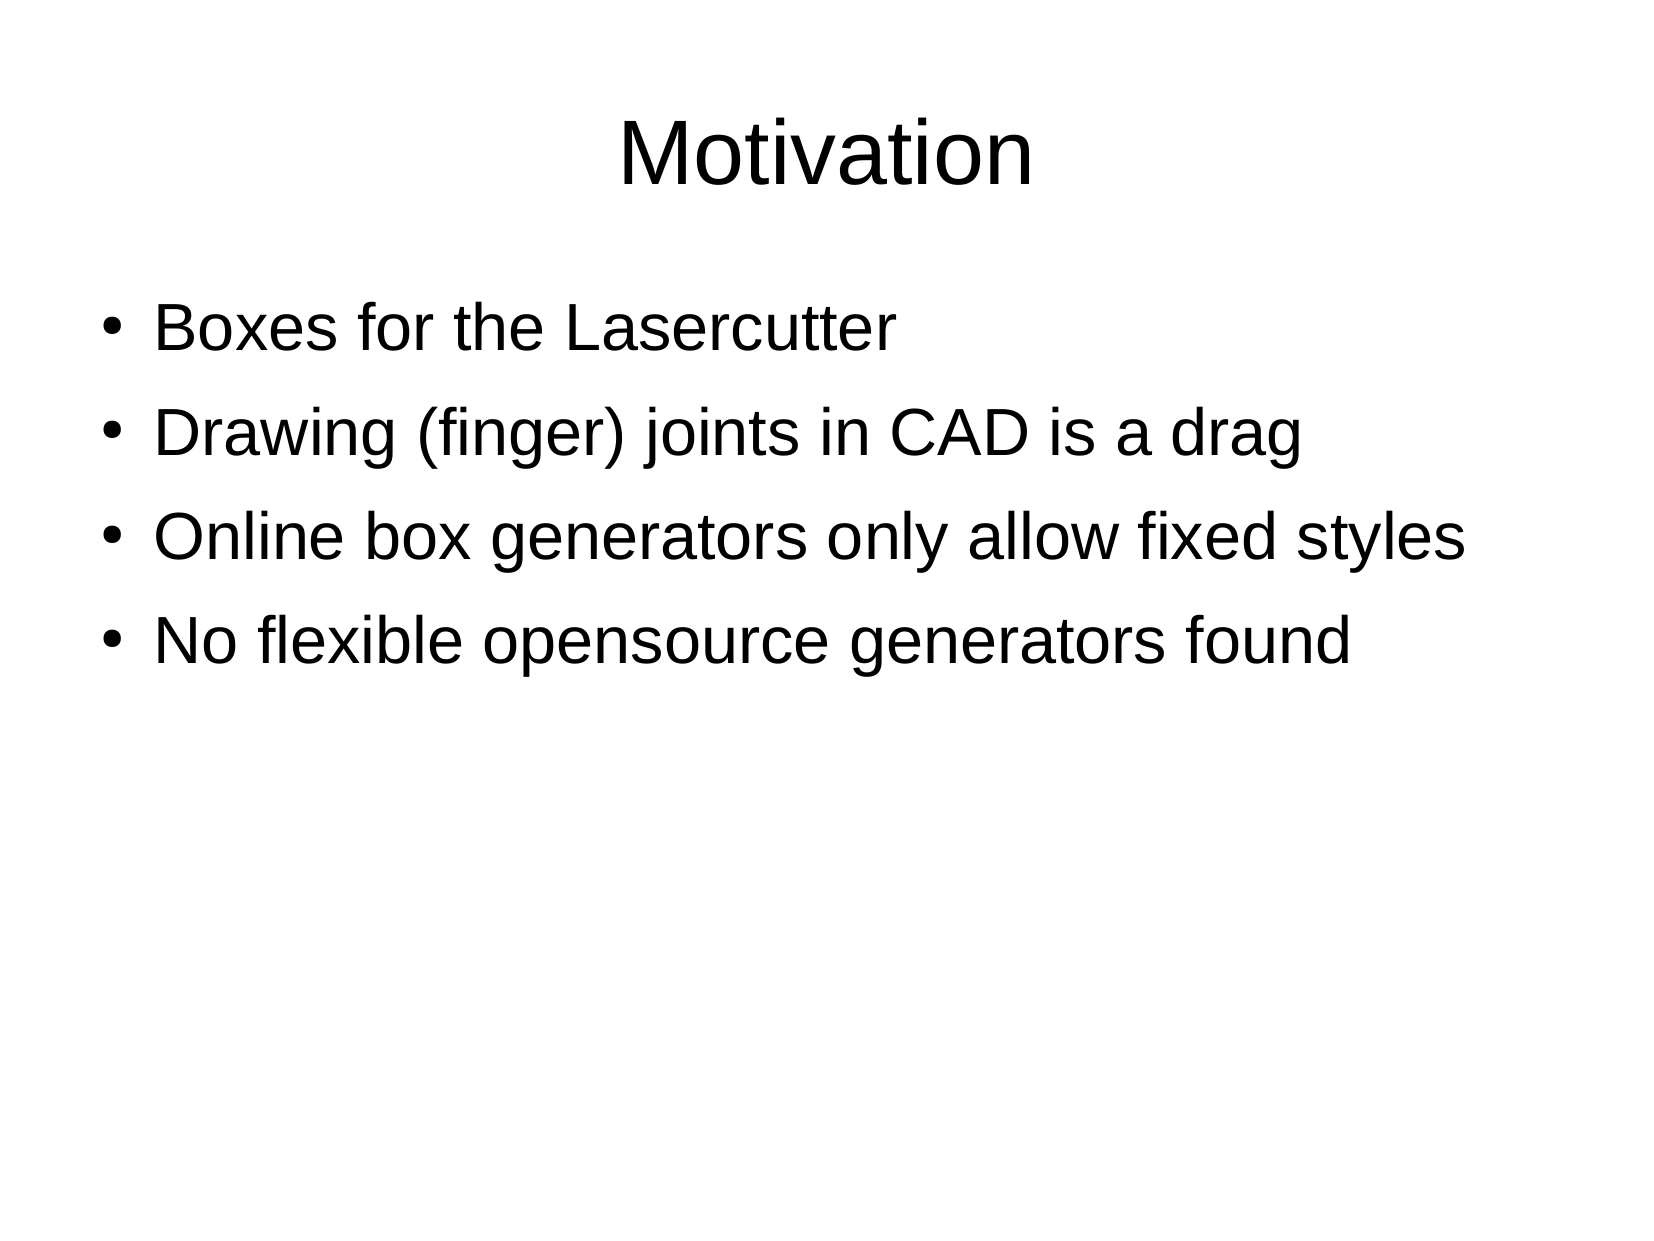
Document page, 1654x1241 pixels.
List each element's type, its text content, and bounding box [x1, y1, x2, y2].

title Motivation [82, 49, 1571, 257]
list Boxes for the Lasercutter Drawing (finger) joints in CAD is a drag Online box generators only allow fixed styles No flexible opensource generators found [82, 290, 1571, 1010]
